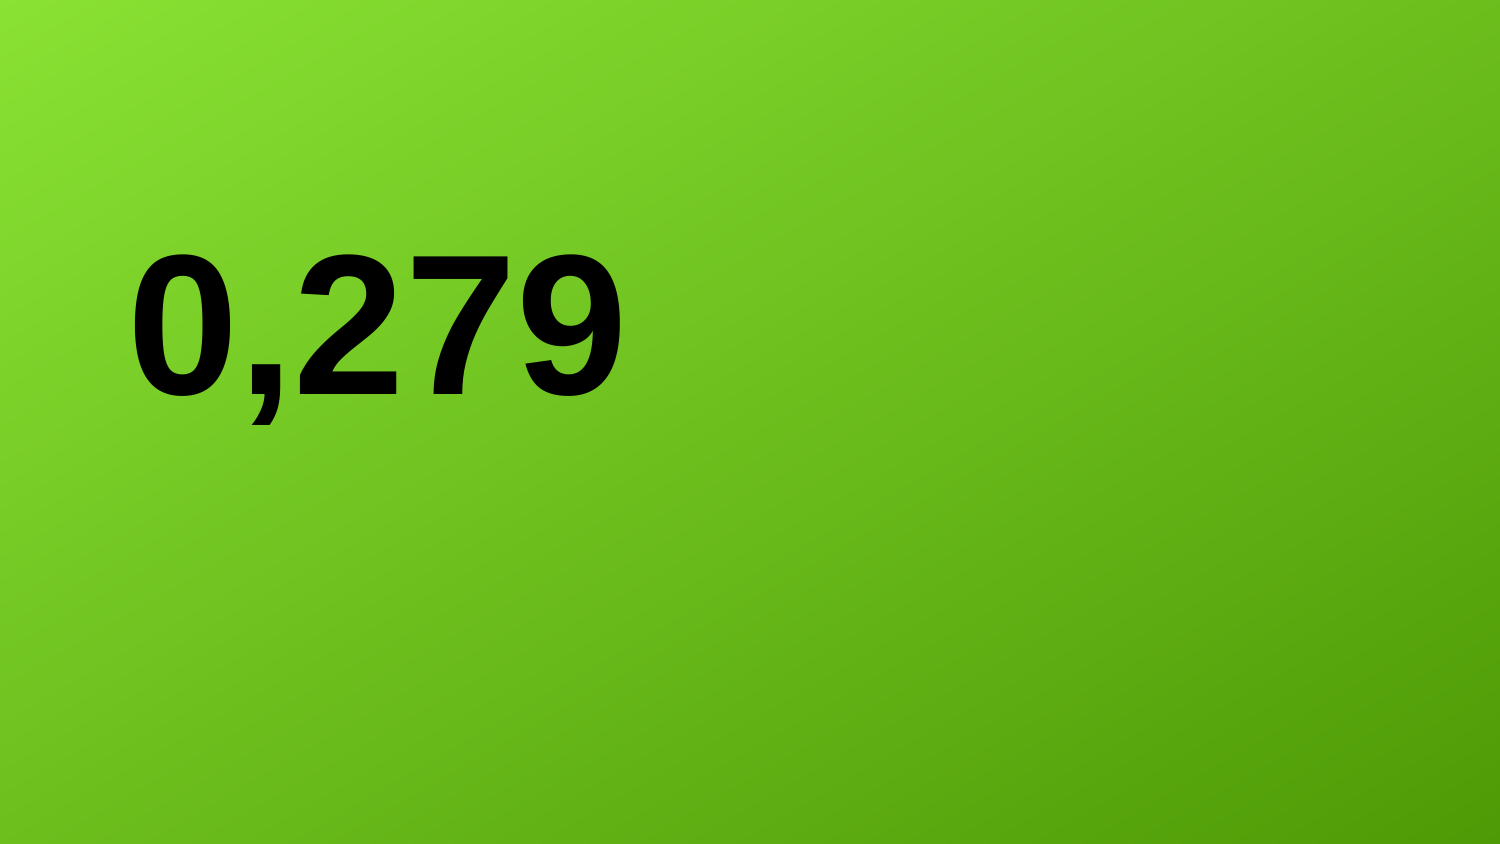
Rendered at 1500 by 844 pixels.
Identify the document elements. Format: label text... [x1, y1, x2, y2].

text_box 0,279 [112, 259, 1388, 450]
text_box 0,279 [162, 276, 202, 374]
text_box 0,279 [551, 276, 591, 326]
